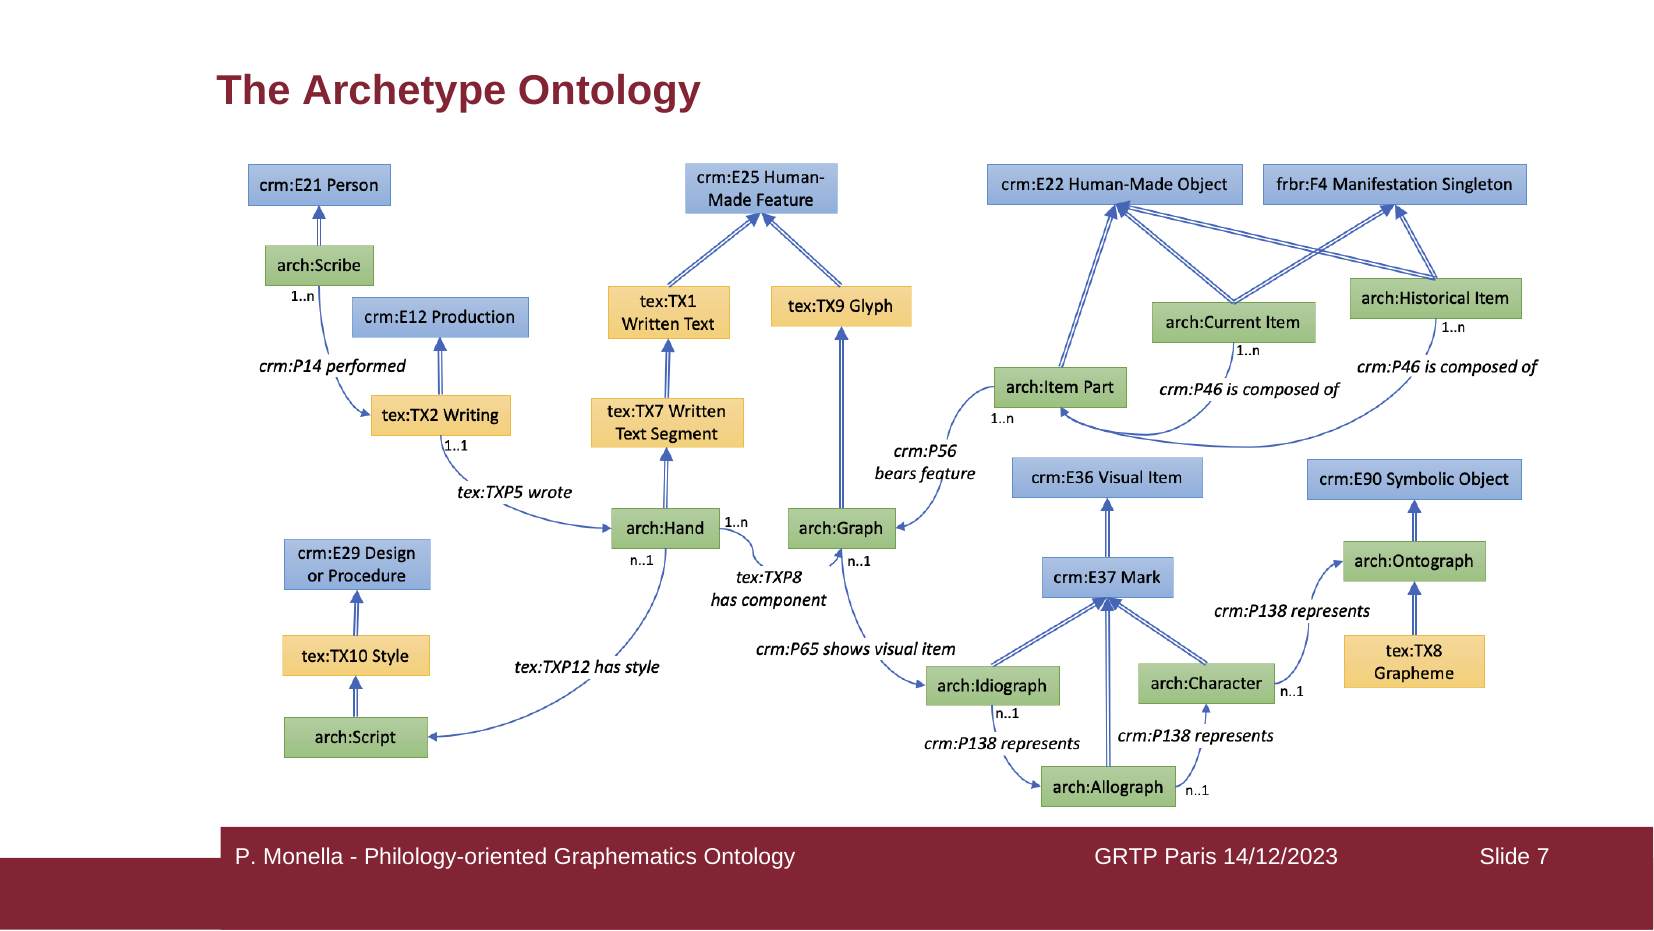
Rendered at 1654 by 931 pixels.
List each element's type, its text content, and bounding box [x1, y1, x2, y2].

picture [236, 153, 1556, 819]
title The Archetype Ontology [201, 55, 1569, 124]
